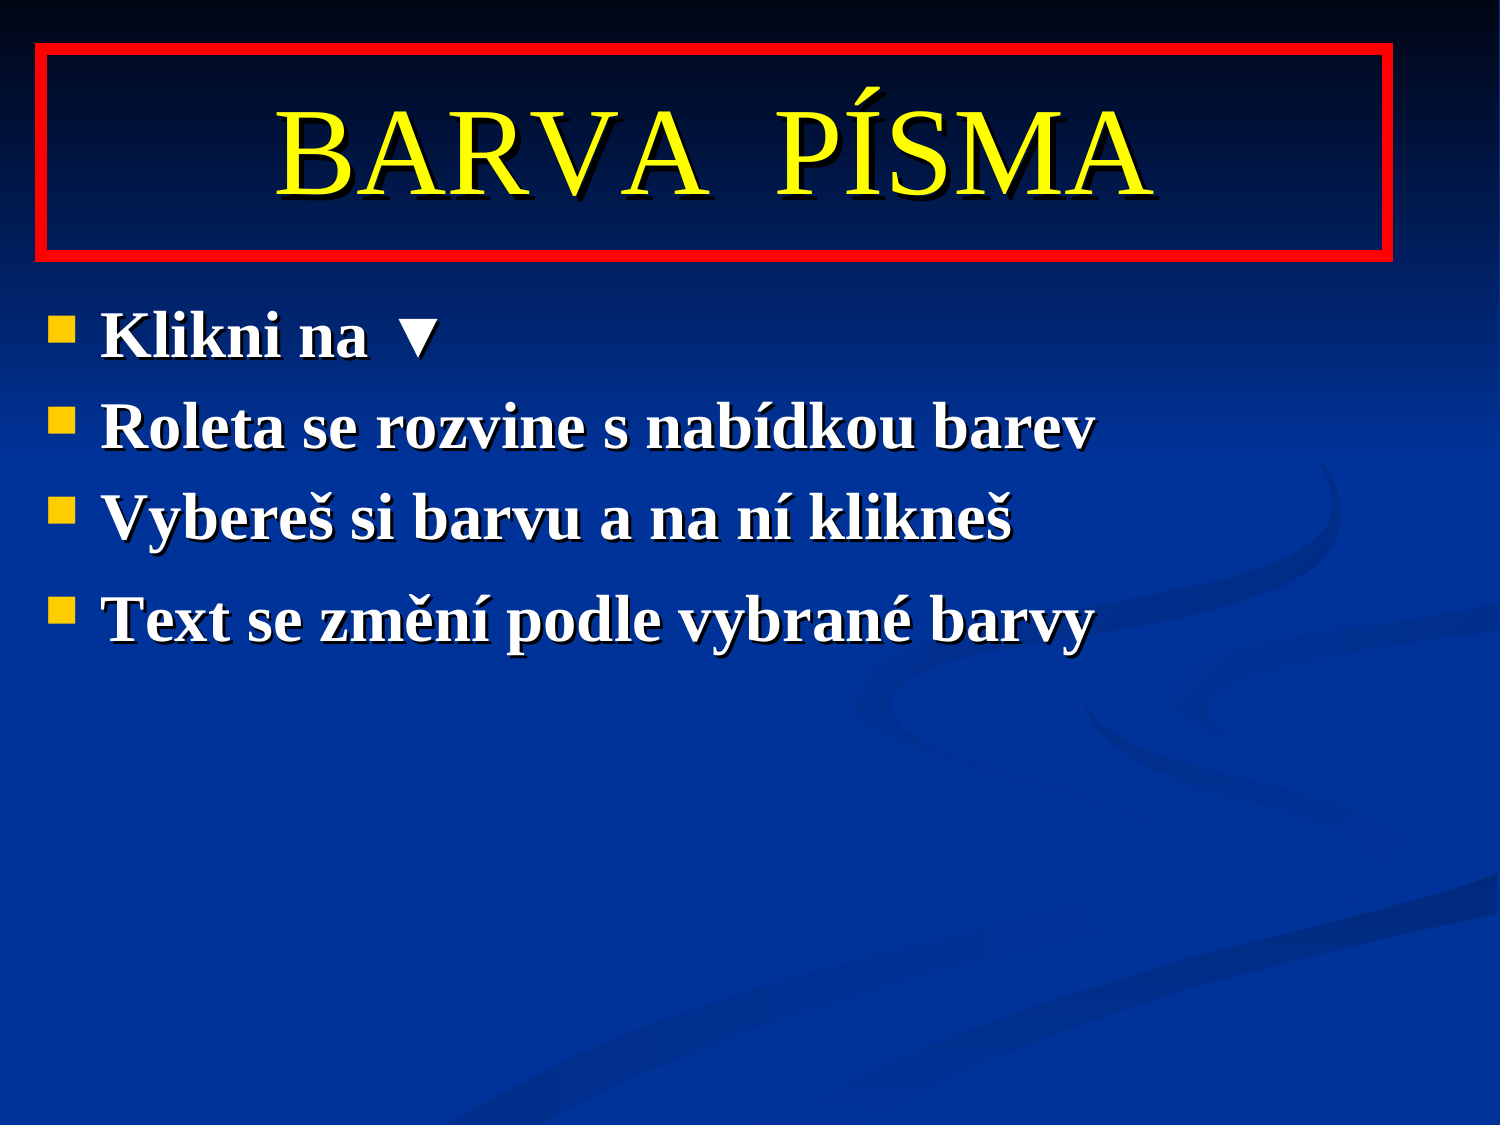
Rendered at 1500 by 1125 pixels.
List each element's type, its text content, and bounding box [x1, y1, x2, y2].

list Klikni na ▼ Roleta se rozvine s nabídkou barev Vybereš si barvu a na ní klikneš Text se změní podle vybrané barvy [29, 290, 1500, 1034]
title BARVA PÍSMA [41, 49, 1388, 256]
